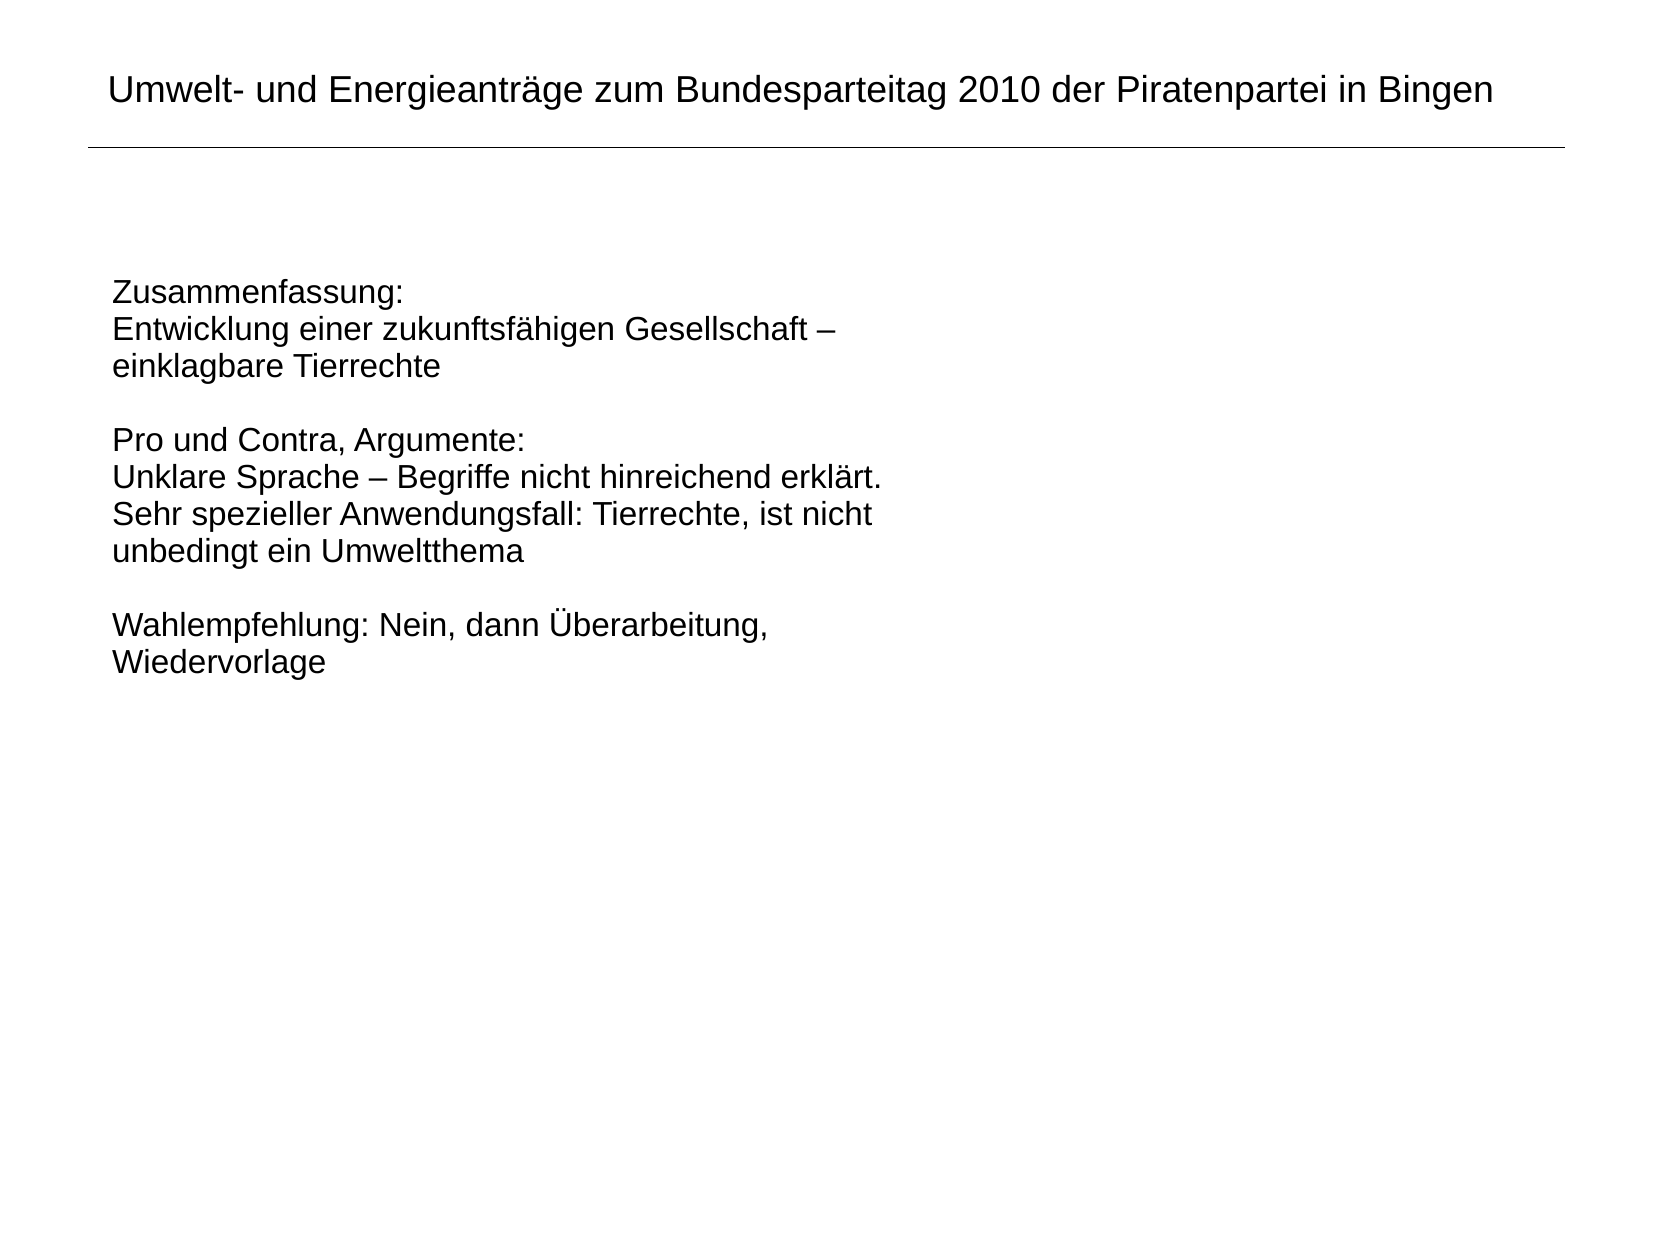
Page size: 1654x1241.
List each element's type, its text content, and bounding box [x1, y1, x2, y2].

text_box Zusammenfassung: Entwicklung einer zukunftsfähigen Gesellschaft – einklagbare Tierrechte Pro und Contra, Argumente: Unklare Sprache – Begriffe nicht hinreichend erklärt. Sehr spezieller Anwendungsfall: Tierrechte, ist nicht unbedingt ein Umweltthema Wahlempfehlung: Nein, dann Überarbeitung, Wiedervorlage [97, 265, 1004, 688]
